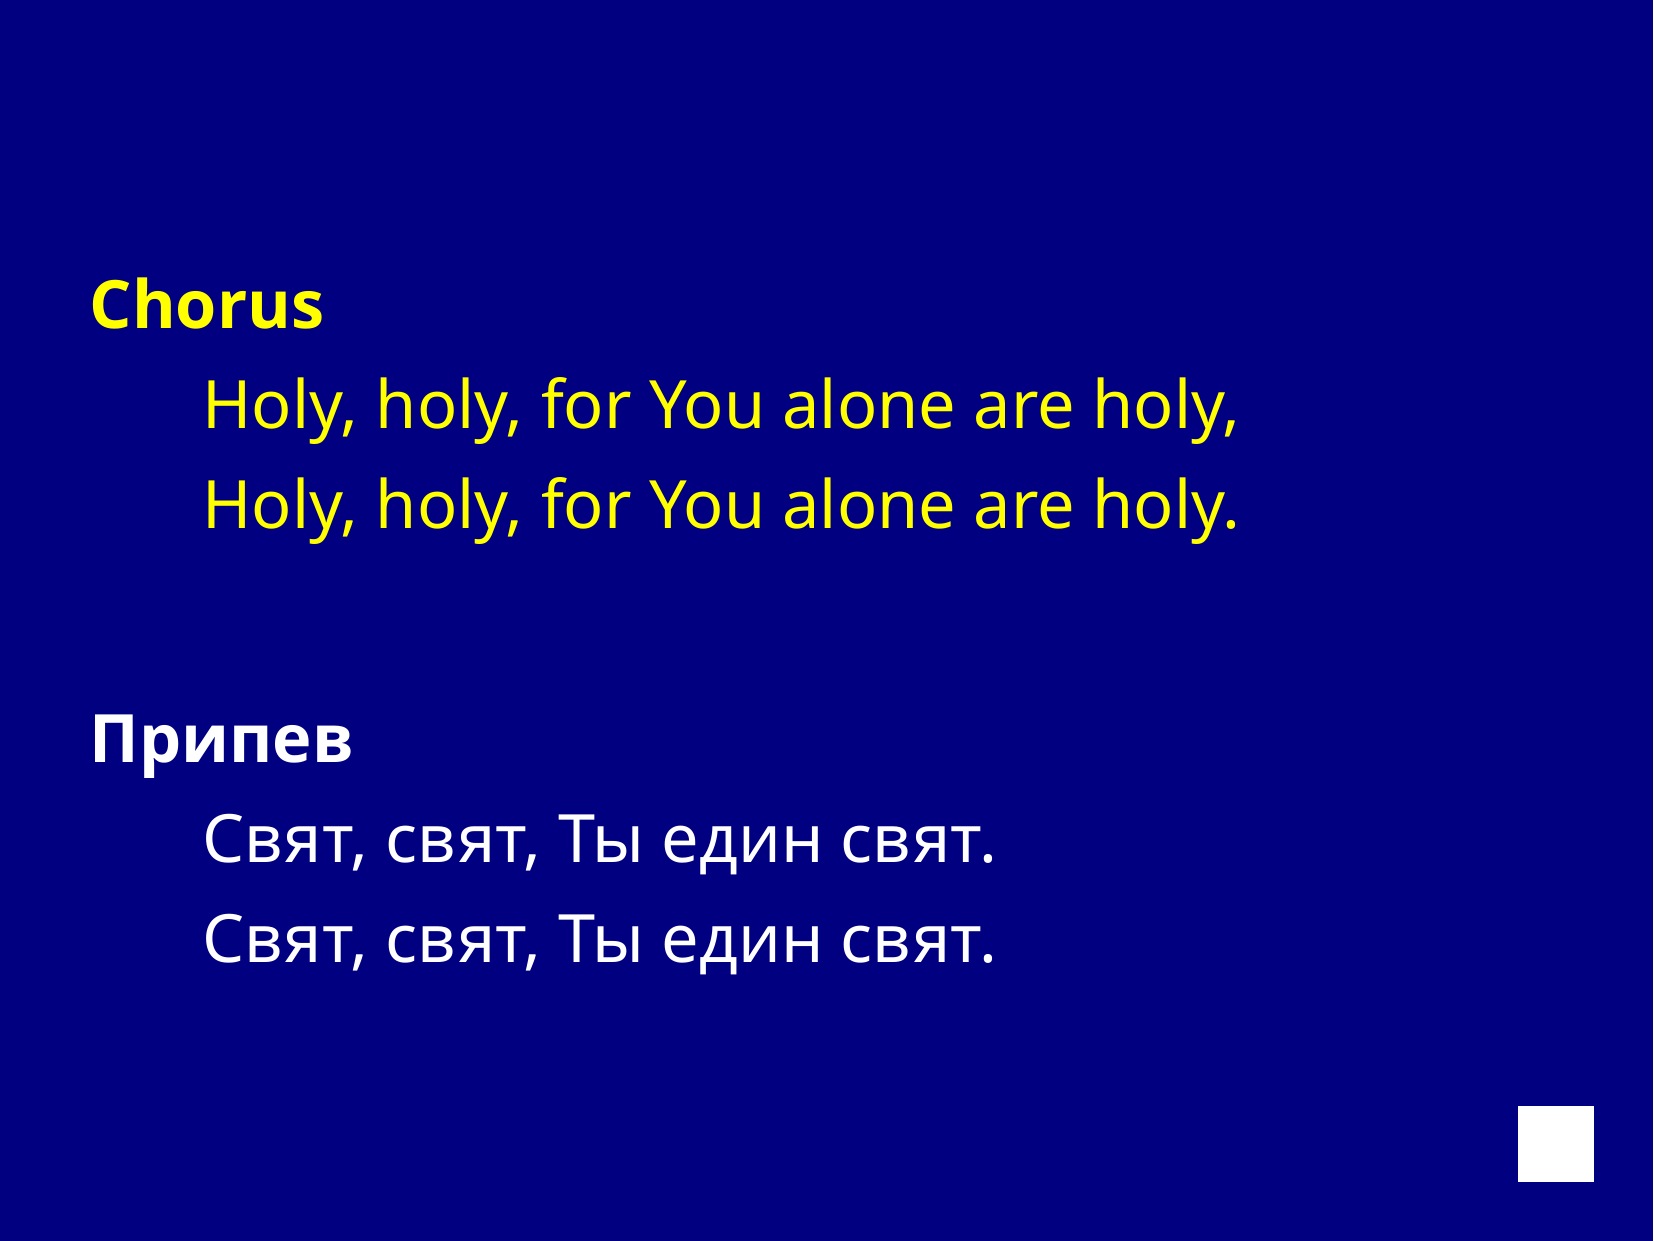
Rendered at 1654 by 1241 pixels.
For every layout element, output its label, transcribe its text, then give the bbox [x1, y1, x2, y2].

text_box Припев Свят, свят, Ты един свят. Свят, свят, Ты един свят. [75, 675, 1576, 1163]
text_box Chorus Holy, holy, for You alone are holy, Holy, holy, for You alone are holy. [75, 150, 1576, 638]
text_box [1518, 1106, 1594, 1182]
